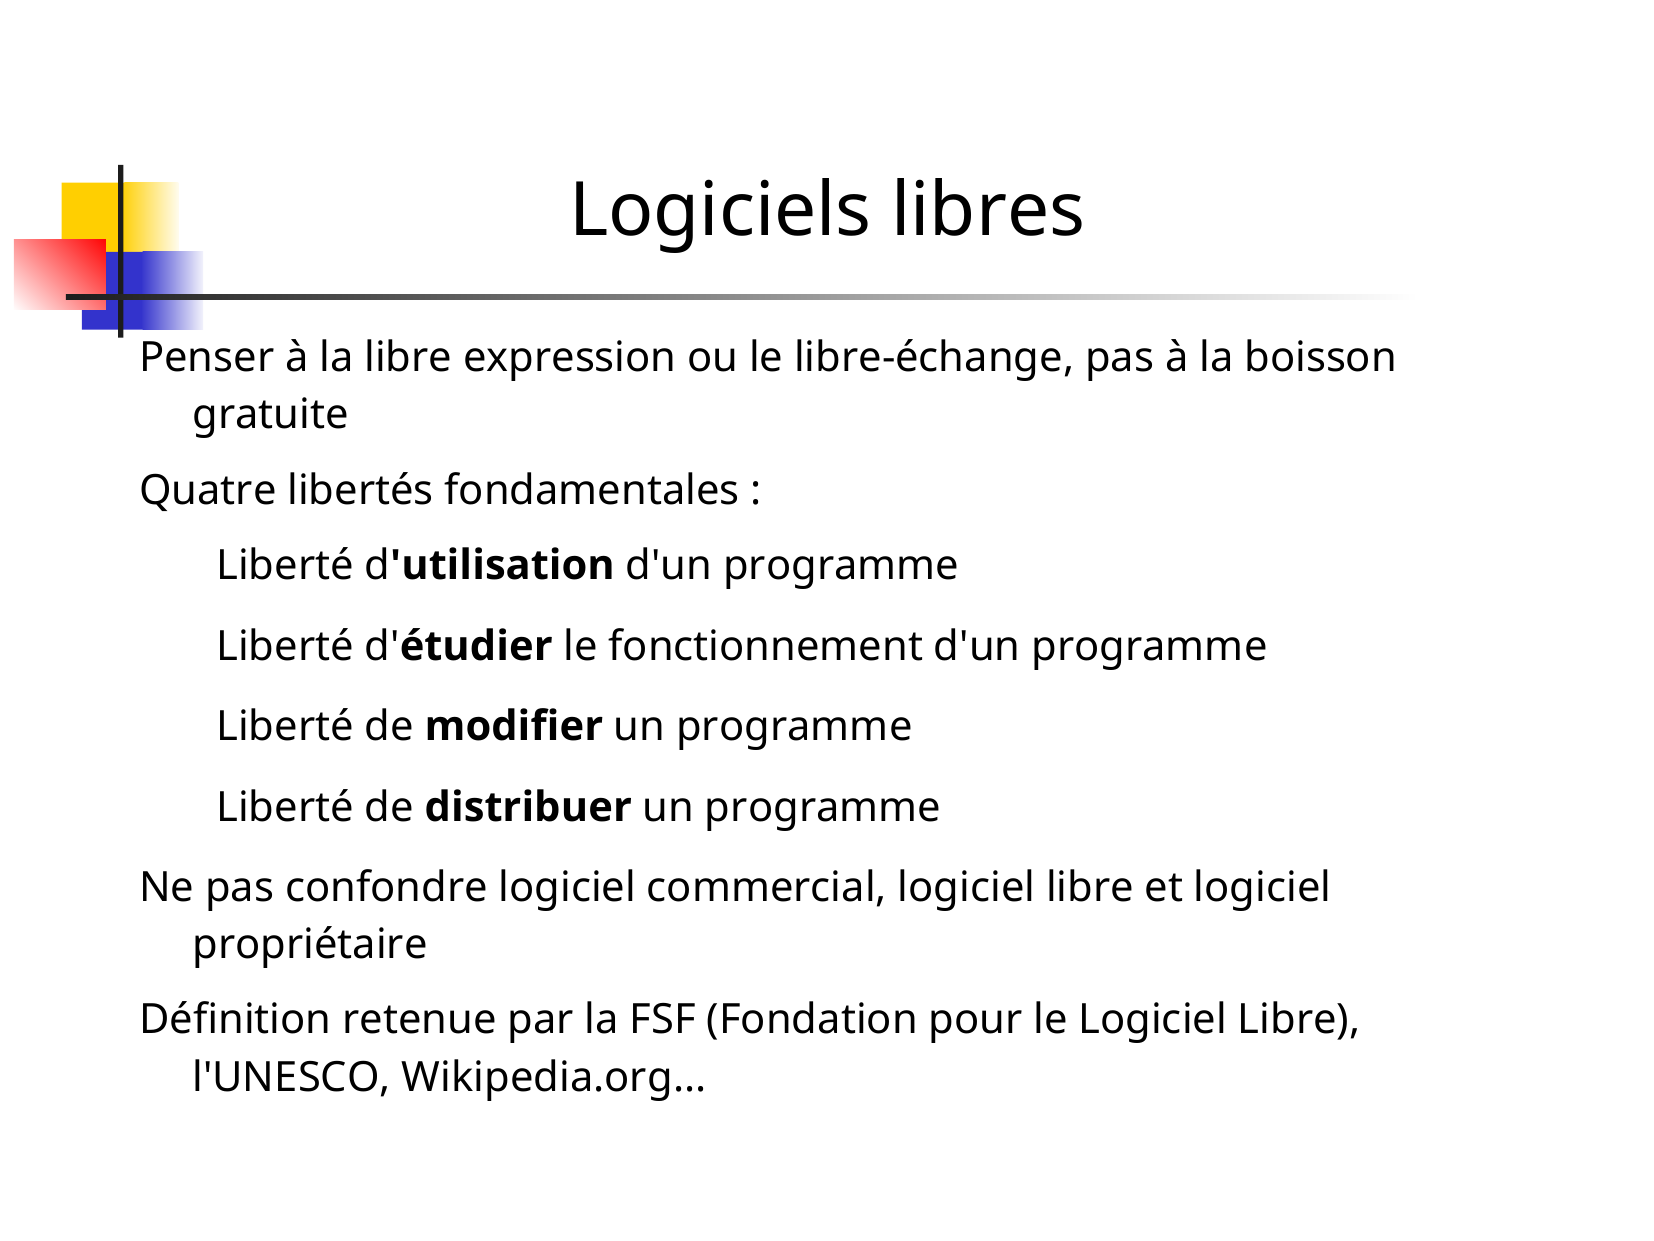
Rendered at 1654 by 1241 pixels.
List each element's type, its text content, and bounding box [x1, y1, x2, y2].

title Logiciels libres [121, 102, 1534, 251]
list Penser à la libre expression ou le libre-échange, pas à la boisson gratuite Quatre libertés fondamentales : Liberté d'utilisation d'un programme Liberté d'étudier le fonctionnement d'un programme Liberté de modifier un programme Liberté de distribuer un programme Ne pas confondre logiciel commercial, logiciel libre et logiciel propriétaire Définition retenue par la FSF (Fondation pour le Logiciel Libre), l'UNESCO, Wikipedia.org... [121, 251, 1534, 1172]
